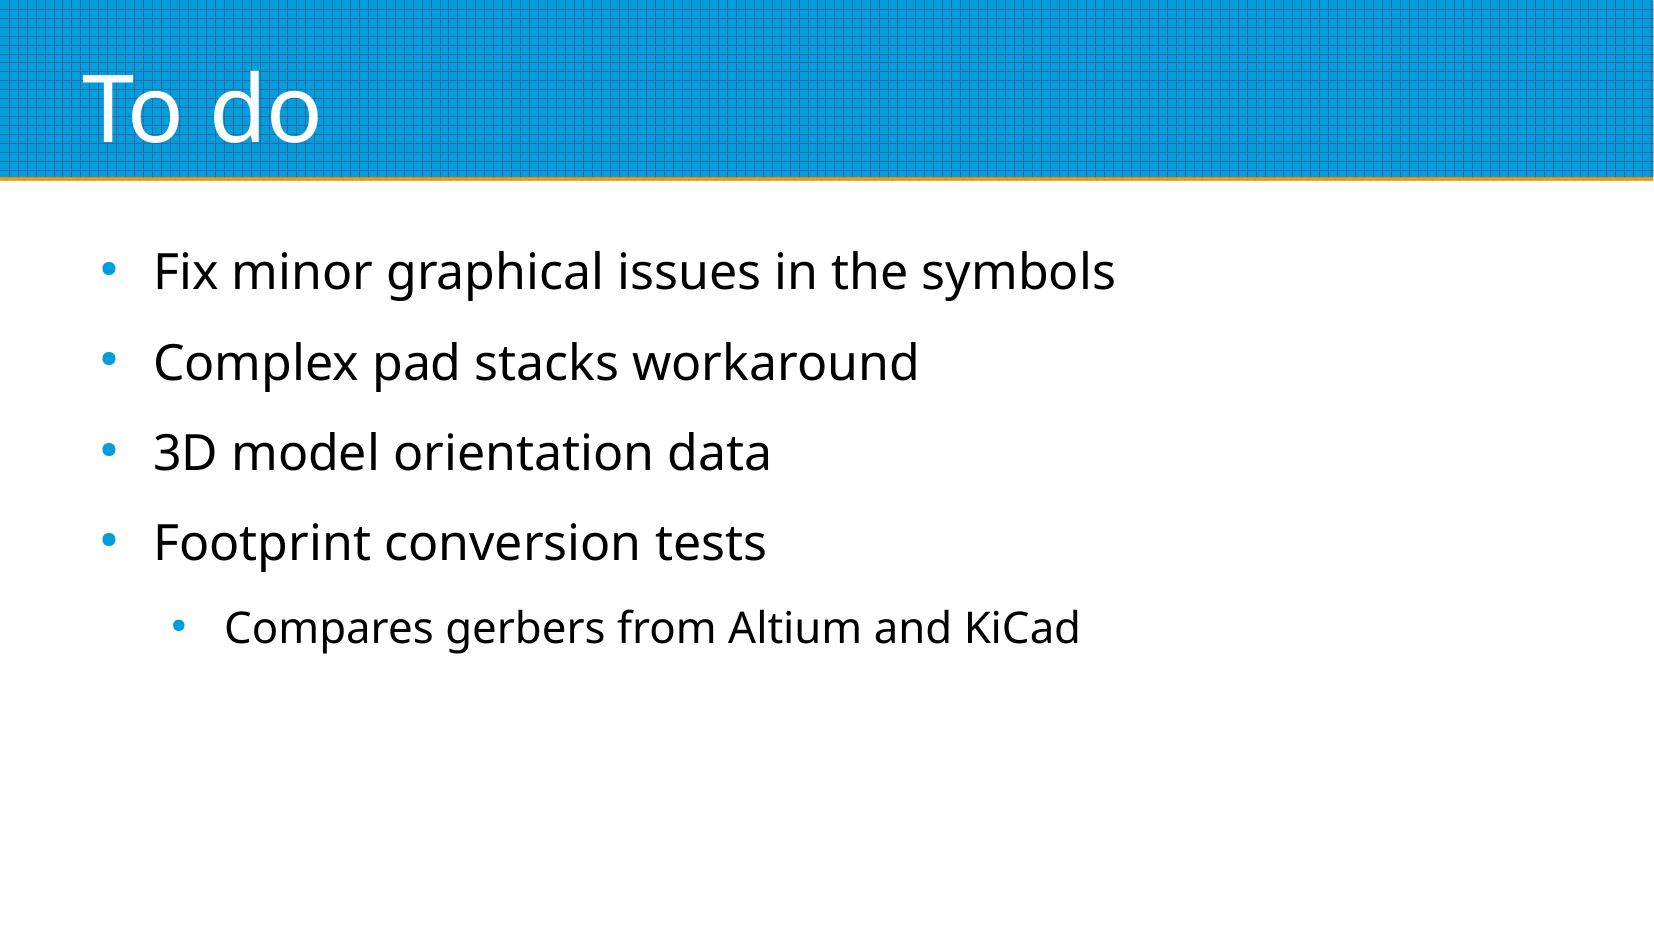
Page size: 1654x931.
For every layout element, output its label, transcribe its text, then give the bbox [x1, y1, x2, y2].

list Fix minor graphical issues in the symbols Complex pad stacks workaround 3D model orientation data Footprint conversion tests Compares gerbers from Altium and KiCad [82, 236, 1563, 811]
title To do [82, 14, 1571, 171]
